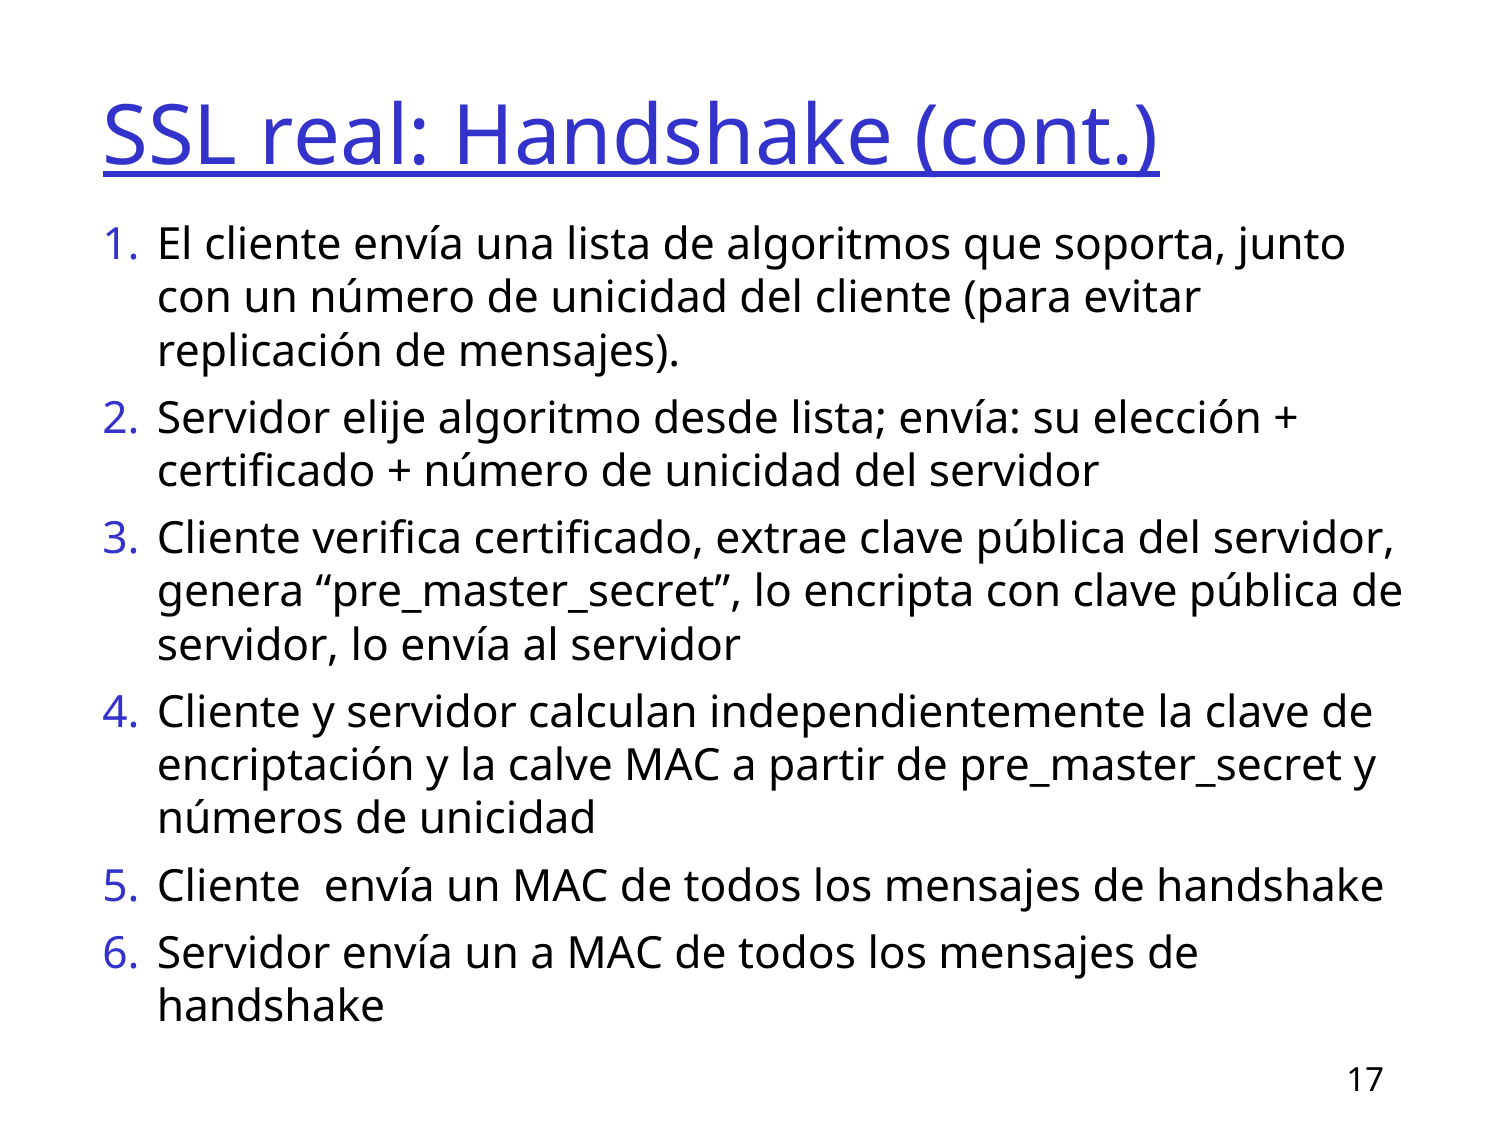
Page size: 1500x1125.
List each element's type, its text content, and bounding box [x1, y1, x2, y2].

list El cliente envía una lista de algoritmos que soporta, junto con un número de unicidad del cliente (para evitar replicación de mensajes). Servidor elije algoritmo desde lista; envía: su elección + certificado + número de unicidad del servidor Cliente verifica certificado, extrae clave pública del servidor, genera “pre_master_secret”, lo encripta con clave pública de servidor, lo envía al servidor Cliente y servidor calculan independientemente la clave de encriptación y la calve MAC a partir de pre_master_secret y números de unicidad Cliente envía un MAC de todos los mensajes de handshake Servidor envía un a MAC de todos los mensajes de handshake [87, 207, 1444, 1055]
title SSL real: Handshake (cont.) [87, 37, 1363, 207]
